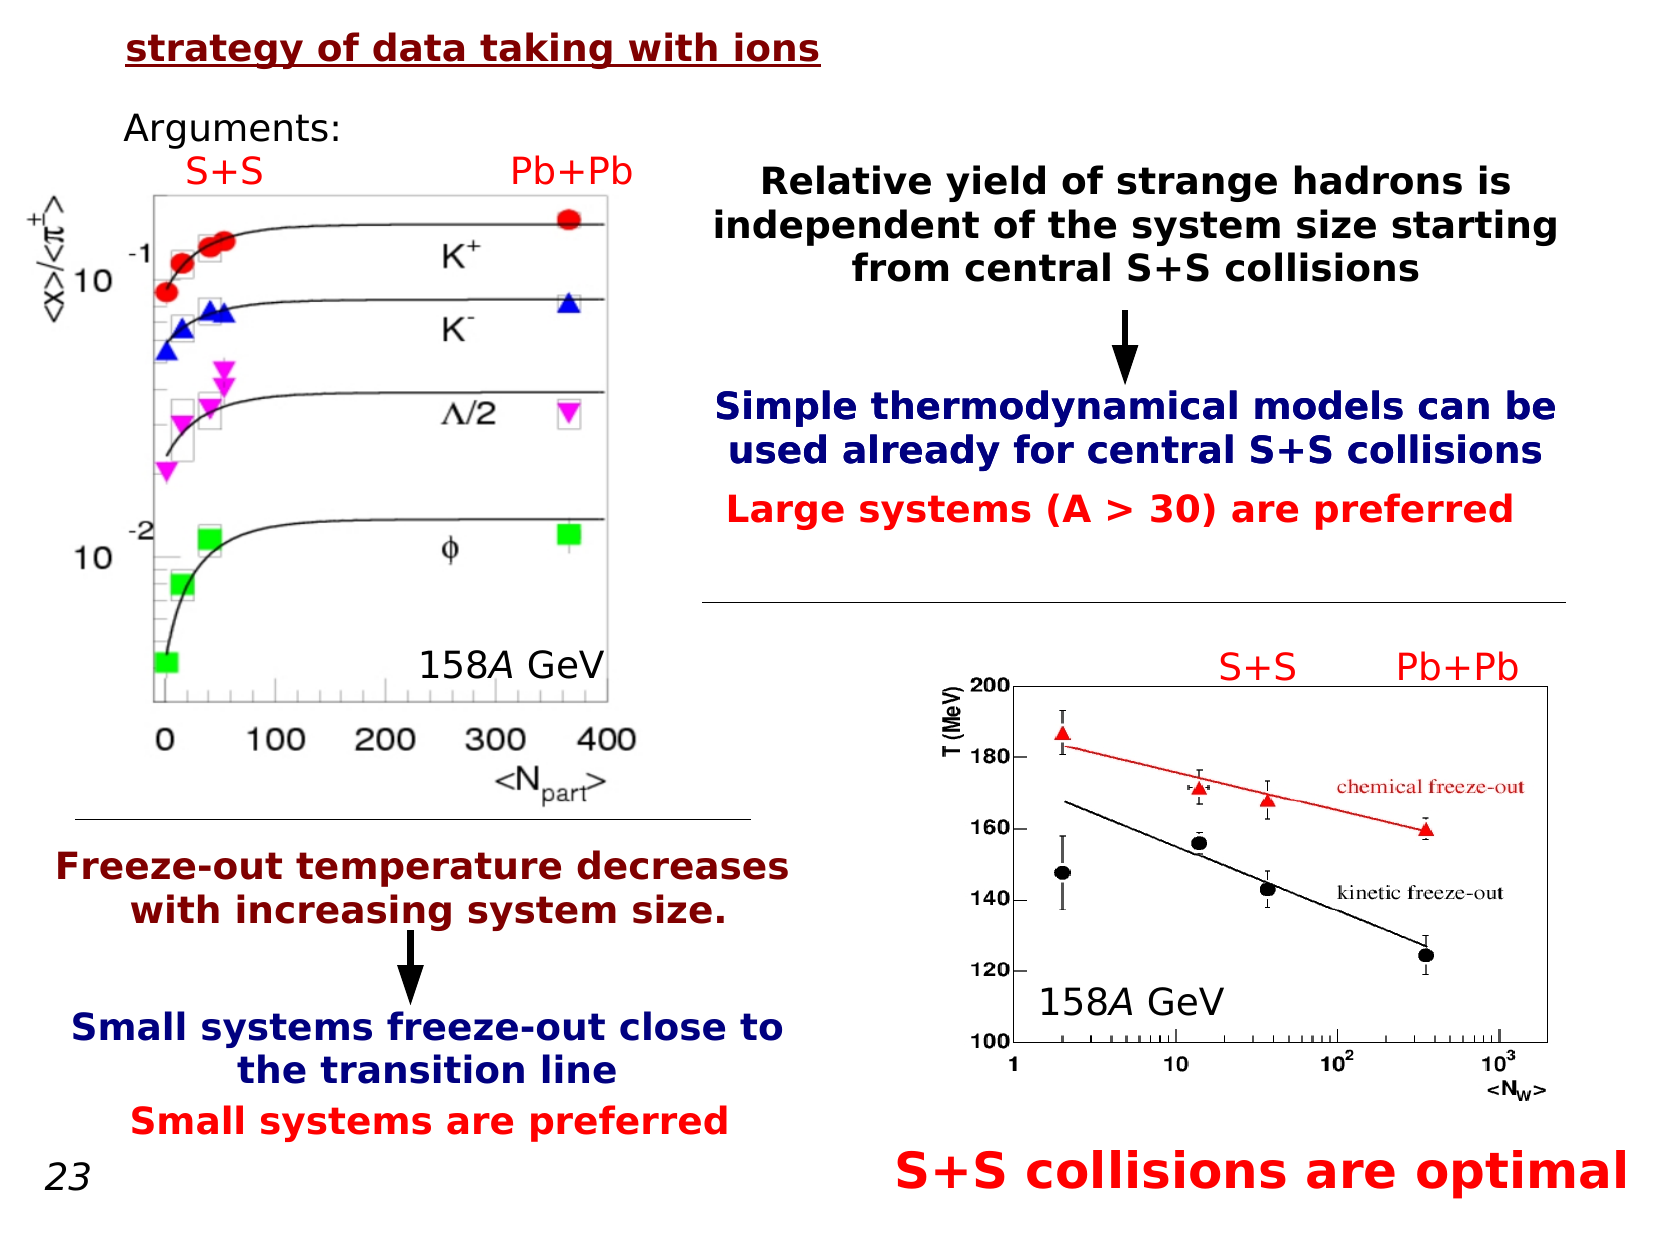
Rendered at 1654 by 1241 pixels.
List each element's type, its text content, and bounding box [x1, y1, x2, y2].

text_box S+S [184, 150, 265, 194]
text_box Relative yield of strange hadrons is independent of the system size starting from central S+S collisions [712, 160, 1561, 291]
text_box S+S collisions are optimal [894, 1141, 1632, 1201]
text_box Freeze-out temperature decreases with increasing system size. [54, 844, 805, 932]
text_box Simple thermodynamical models can be used already for central S+S collisions [714, 385, 1560, 473]
text_box Small systems freeze-out close to the transition line [70, 1005, 785, 1093]
text_box Small systems are preferred [129, 1099, 732, 1143]
picture [20, 187, 644, 820]
text_box 158A GeV [1037, 980, 1225, 1025]
text_box Arguments: [123, 106, 344, 151]
picture [918, 637, 1577, 1128]
text_box Pb+Pb [509, 150, 635, 194]
text_box 158A GeV [417, 644, 605, 688]
text_box Pb+Pb [1395, 646, 1521, 690]
text_box S+S [1218, 646, 1298, 690]
text_box Large systems (A > 30) are preferred [725, 487, 1518, 532]
text_box strategy of data taking with ions [125, 27, 863, 71]
